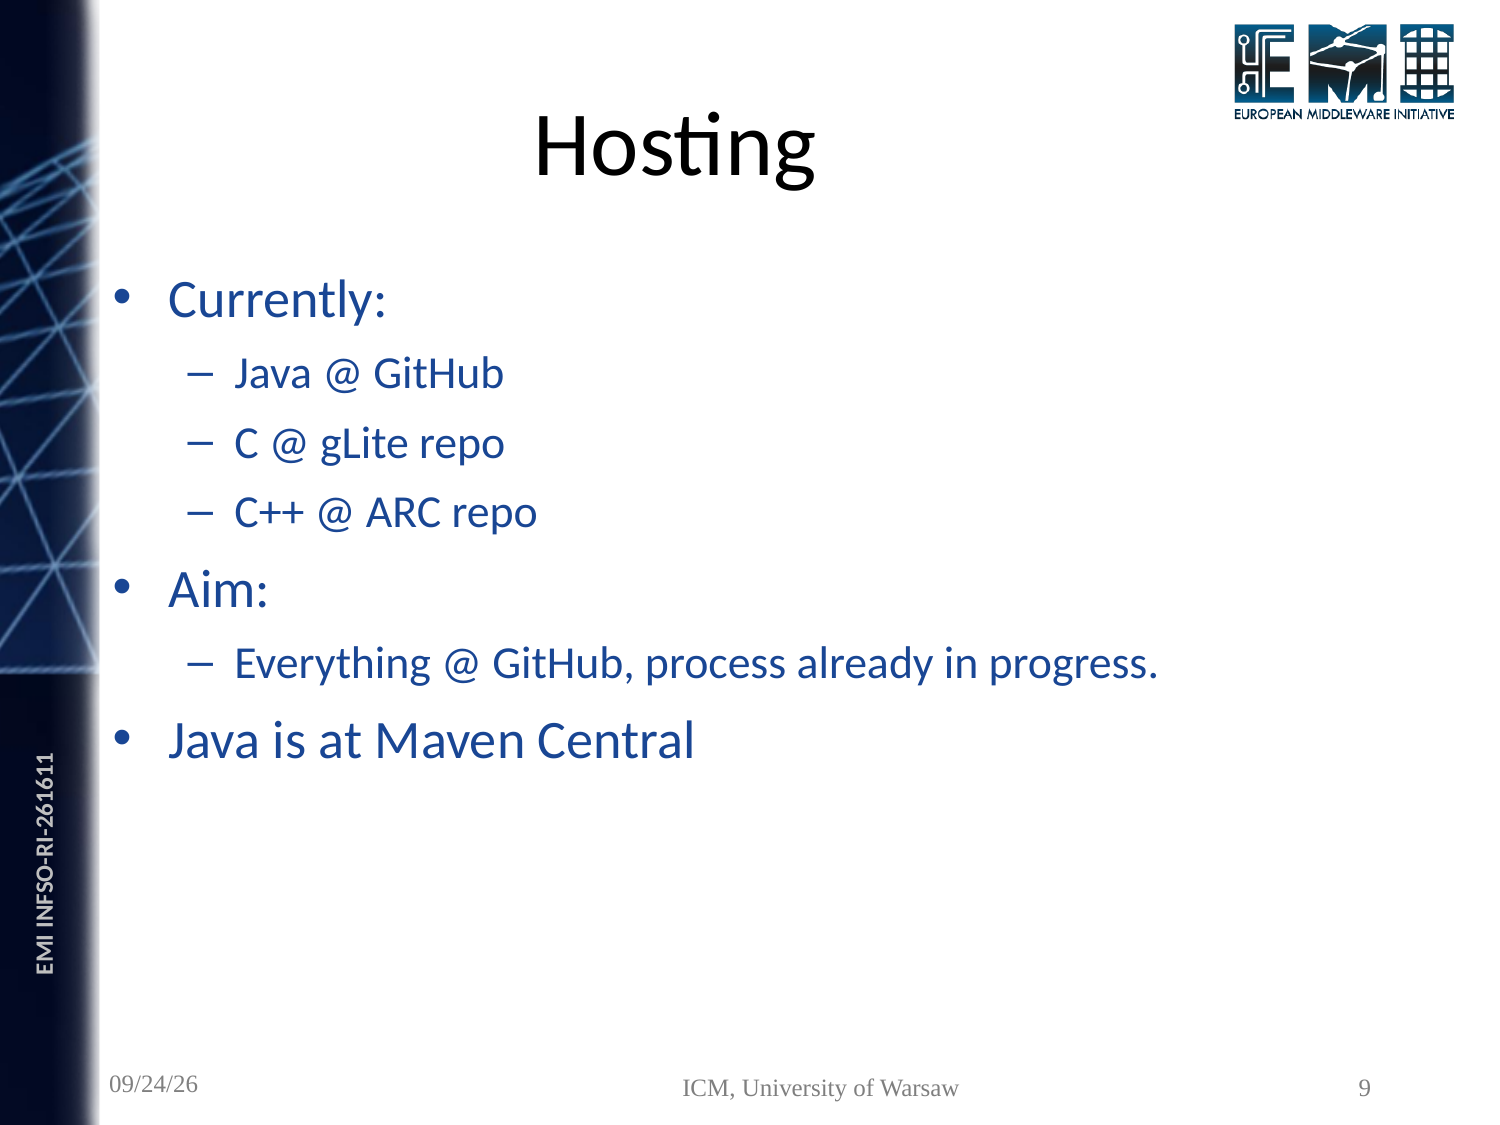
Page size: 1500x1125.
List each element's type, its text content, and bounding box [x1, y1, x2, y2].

picture [1185, 8, 1500, 140]
picture [0, 0, 111, 1125]
list Currently: Java @ GitHub C @ gLite repo C++ @ ARC repo Aim: Everything @ GitHub, process already in progress. Java is at Maven Central [112, 263, 1425, 1006]
title Hosting [112, 44, 1238, 233]
